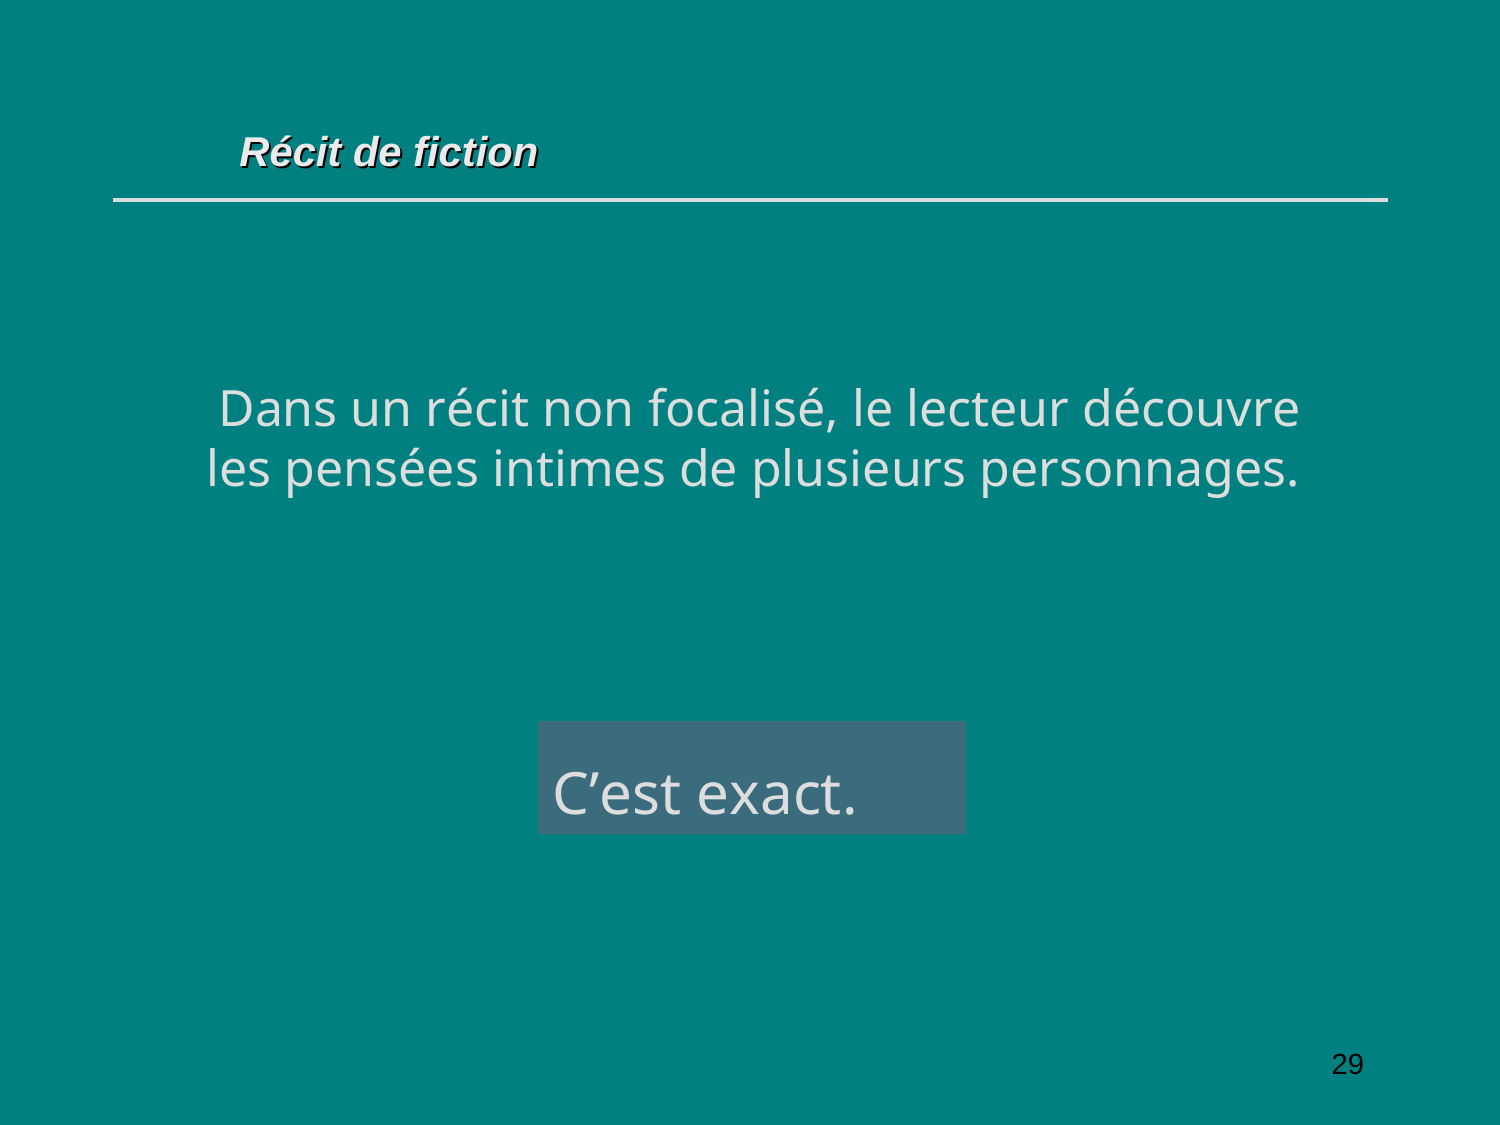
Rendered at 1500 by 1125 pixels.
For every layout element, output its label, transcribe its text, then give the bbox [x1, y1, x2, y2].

text_box Récit de fiction [224, 116, 554, 183]
text_box Dans un récit non focalisé, le lecteur découvre les pensées intimes de plusieurs personnages. Oui / Non ? [182, 368, 1338, 778]
text_box C’est exact. [537, 720, 967, 835]
